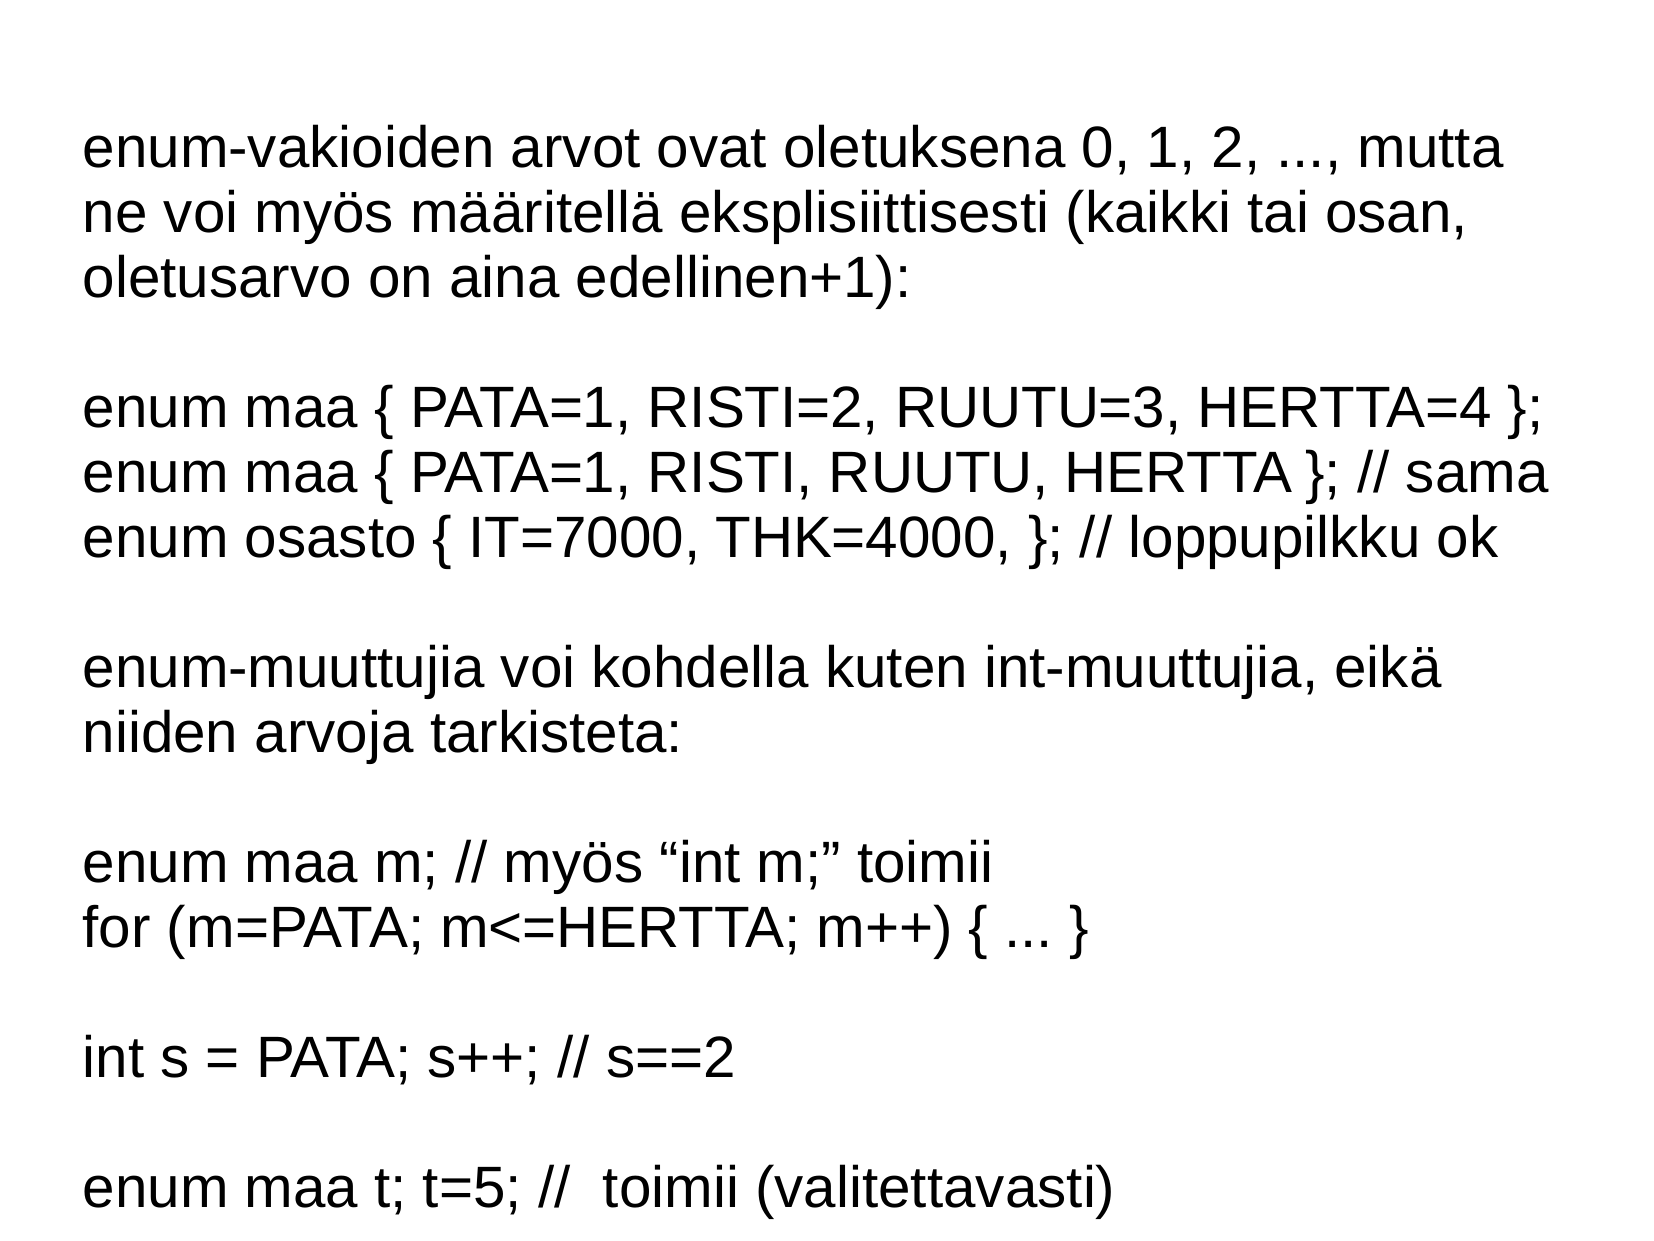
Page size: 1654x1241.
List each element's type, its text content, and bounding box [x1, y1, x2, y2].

text_box enum-vakioiden arvot ovat oletuksena 0, 1, 2, ..., mutta ne voi myös määritellä eksplisiittisesti (kaikki tai osan, oletusarvo on aina edellinen+1): enum maa { PATA=1, RISTI=2, RUUTU=3, HERTTA=4 }; enum maa { PATA=1, RISTI, RUUTU, HERTTA }; // sama enum osasto { IT=7000, THK=4000, }; // loppupilkku ok enum-muuttujia voi kohdella kuten int-muuttujia, eikä niiden arvoja tarkisteta: enum maa m; // myös “int m;” toimii for (m=PATA; m<=HERTTA; m++) { ... } int s = PATA; s++; // s==2 enum maa t; t=5; // toimii (valitettavasti) [82, 116, 1571, 1241]
